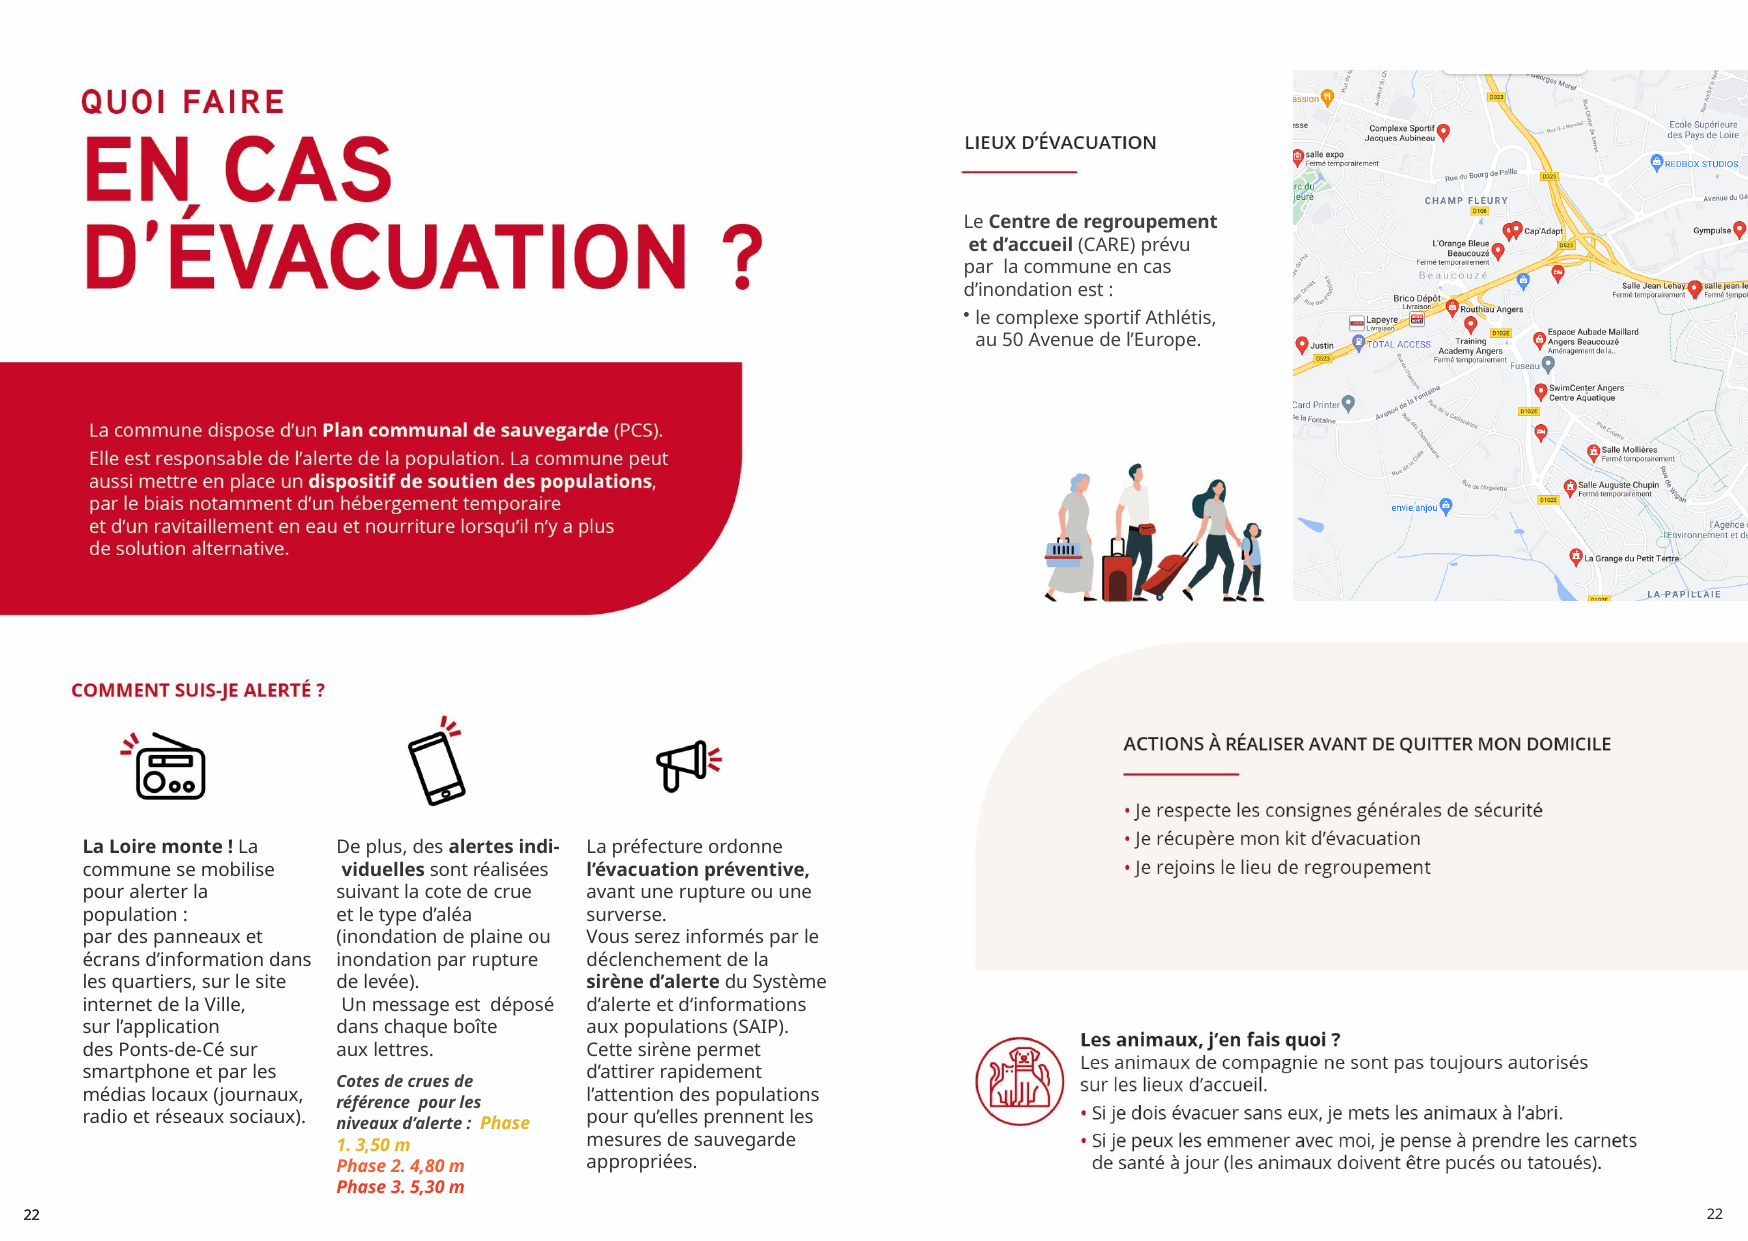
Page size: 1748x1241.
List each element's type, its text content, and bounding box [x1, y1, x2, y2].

text_box <numéro> [1691, 1204, 1724, 1225]
picture [0, 3, 1748, 1241]
text_box <numéro> [17, 1205, 62, 1226]
text_box Le Centre de regroupement et d’accueil (CARE) prévu par la commune en cas d’inondation est : le complexe sportif Athlétis, au 50 Avenue de l’Europe. [961, 207, 1223, 351]
text_box La Loire monte ! La commune se mobilise pour alerter la population : par des panneaux et écrans d’information dans les quartiers, sur le site internet de la Ville, sur l’application des Ponts-de-Cé sur smartphone et par les médias locaux (journaux, radio et réseaux sociaux). [82, 832, 312, 1128]
text_box De plus, des alertes indi- viduelles sont réalisées suivant la cote de crue et le type d’aléa (inondation de plaine ou inondation par rupture de levée). Un message est déposé dans chaque boîte aux lettres. Cotes de crues de référence pour les niveaux d’alerte : Phase 1. 3,50 m Phase 2. 4,80 m Phase 3. 5,30 m [334, 832, 574, 1198]
text_box La préfecture ordonne l’évacuation préventive, avant une rupture ou une surverse. Vous serez informés par le déclenchement de la sirène d’alerte du Système d’alerte et d‘informations aux populations (SAIP). Cette sirène permet d’attirer rapidement l’attention des populations pour qu’elles prennent les mesures de sauvegarde appropriées. [586, 832, 827, 1173]
